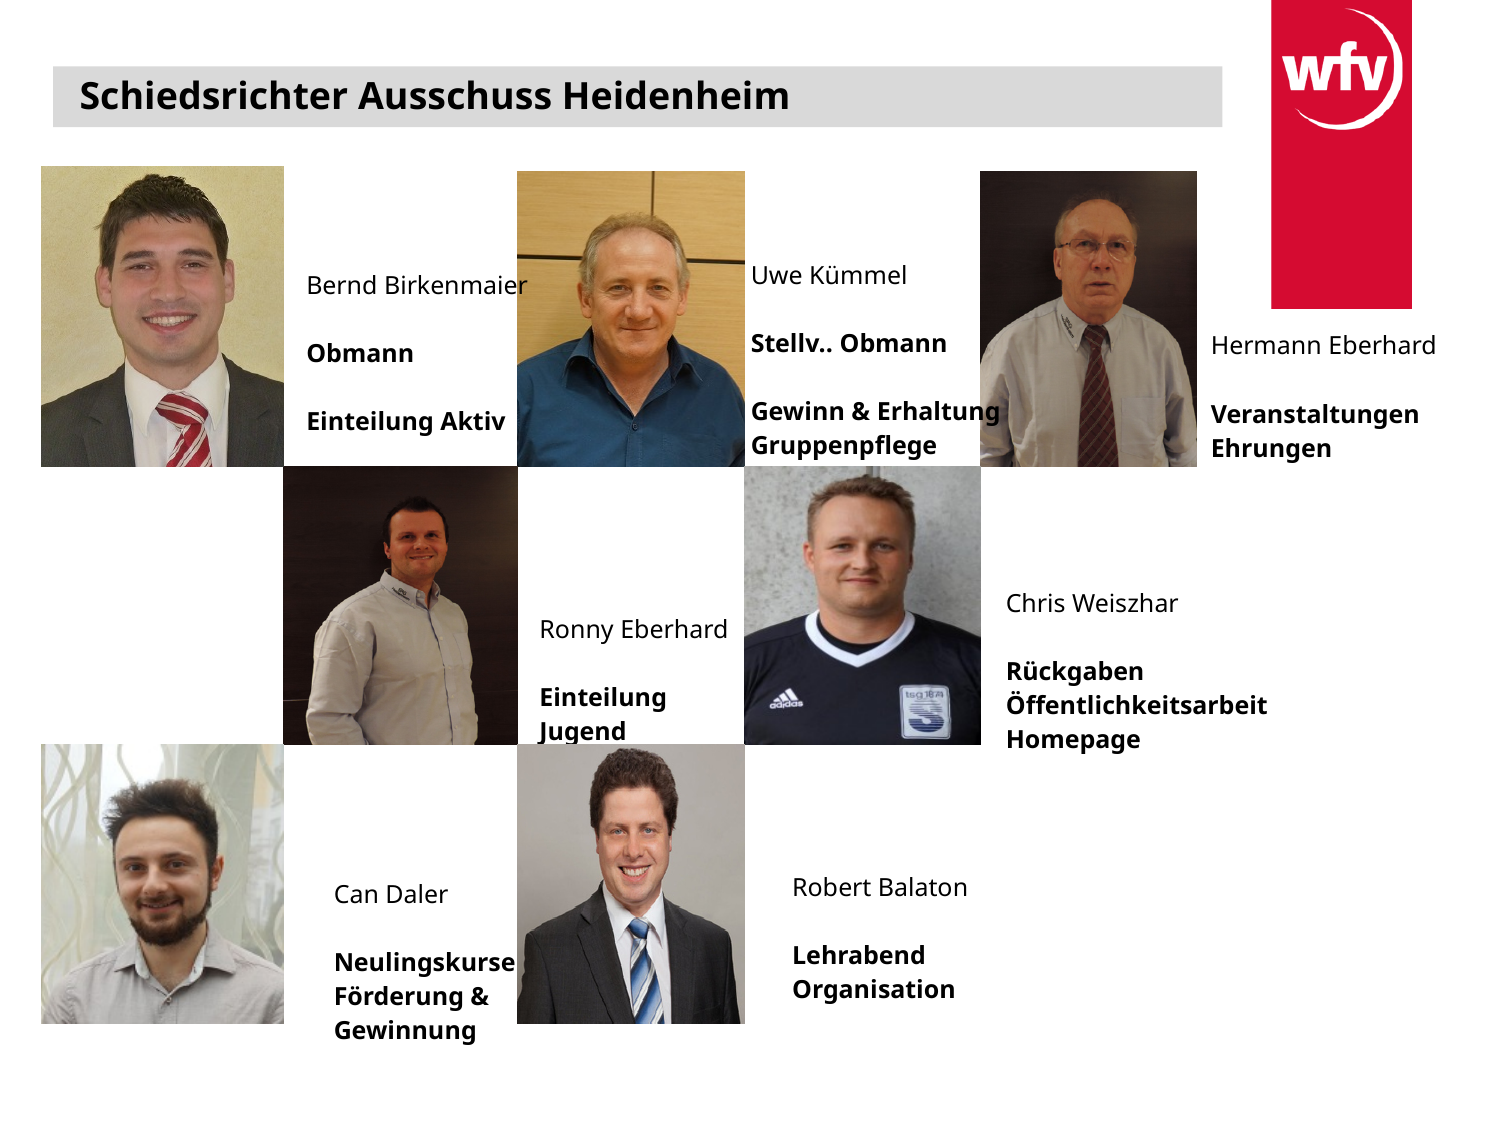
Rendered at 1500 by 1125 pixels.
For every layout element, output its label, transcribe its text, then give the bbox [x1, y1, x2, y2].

picture [980, 171, 1197, 467]
picture [41, 166, 981, 1024]
text_box Hermann Eberhard Veranstaltungen Ehrungen [1196, 320, 1452, 472]
text_box Uwe Kümmel Stellv.. Obmann Gewinn & Erhaltung Gruppenpflege [736, 250, 1016, 470]
text_box Bernd Birkenmaier Obmann Einteilung Aktiv [291, 260, 544, 446]
text_box Can Daler Neulingskurse Förderung & Gewinnung [318, 869, 531, 1055]
text_box Robert Balaton Lehrabend Organisation [777, 862, 984, 1014]
text_box Schiedsrichter Ausschuss Heidenheim [64, 61, 806, 179]
text_box Chris Weiszhar Rückgaben Öffentlichkeitsarbeit Homepage [991, 578, 1284, 764]
text_box Ronny Eberhard Einteilung Jugend [524, 603, 744, 744]
